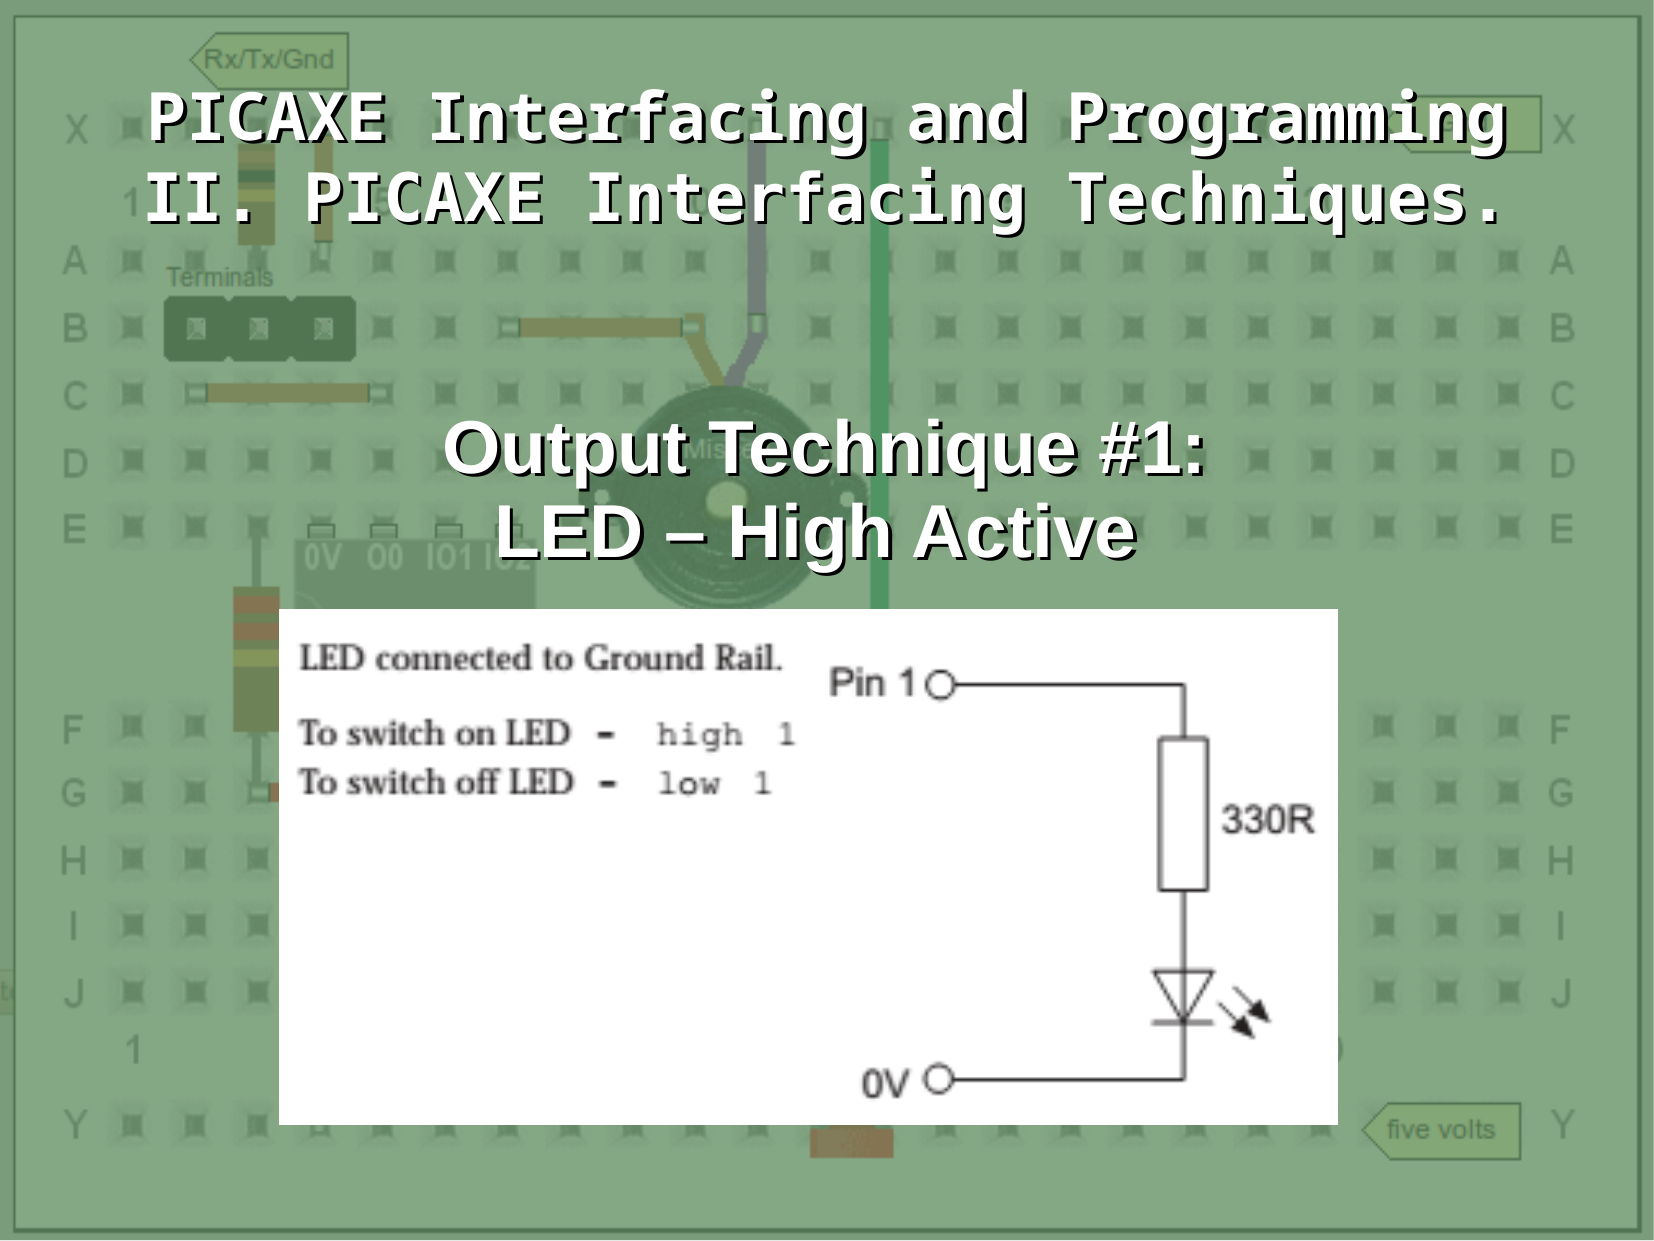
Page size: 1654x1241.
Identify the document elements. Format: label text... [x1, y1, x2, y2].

picture [0, 0, 1654, 1241]
title PICAXE Interfacing and Programming II. PICAXE Interfacing Techniques. [82, 37, 1571, 269]
text_box [71, 382, 1561, 1102]
